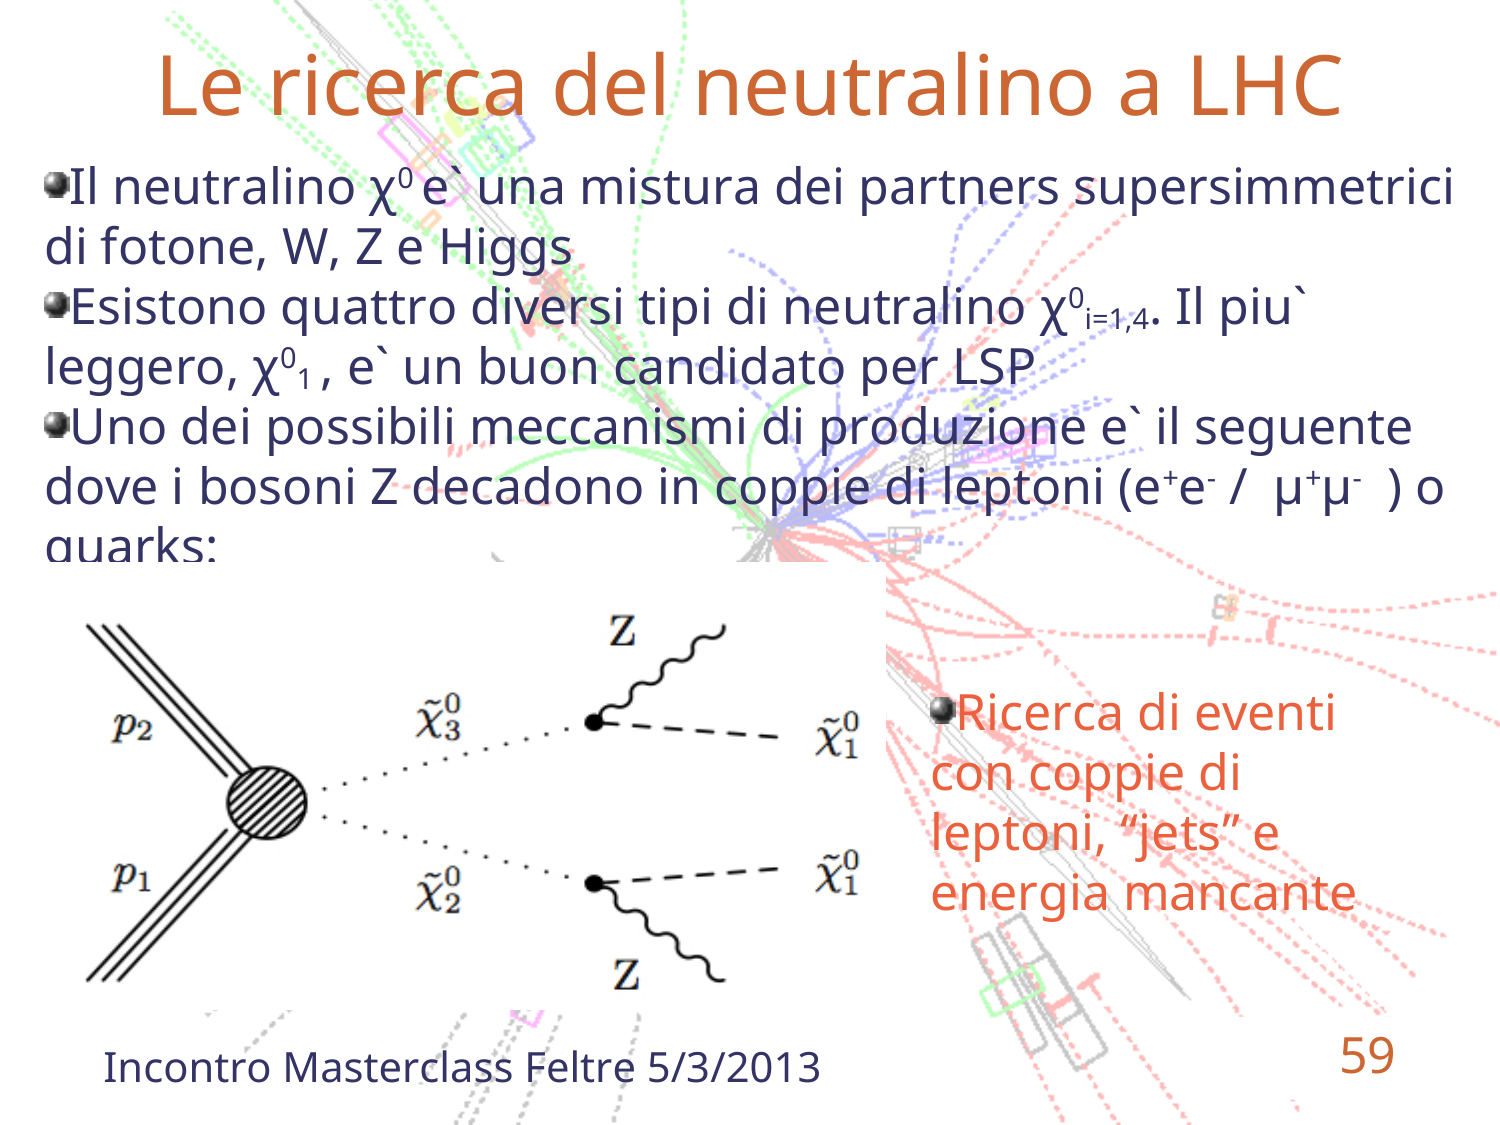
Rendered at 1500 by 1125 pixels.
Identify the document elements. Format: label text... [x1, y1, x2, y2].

picture [0, 0, 1500, 1125]
text_box Il neutralino χ0 e` una mistura dei partners supersimmetrici di fotone, W, Z e Higgs Esistono quattro diversi tipi di neutralino χ0i=1,4. Il piu` leggero, χ01 , e` un buon candidato per LSP Uno dei possibili meccanismi di produzione e` il seguente dove i bosoni Z decadono in coppie di leptoni (e+e- / μ+μ- ) o quarks: [29, 147, 1477, 557]
title Le ricerca del neutralino a LHC [37, 19, 1463, 147]
text_box Ricerca di eventi con coppie di leptoni, “jets” e energia mancante [915, 673, 1447, 929]
